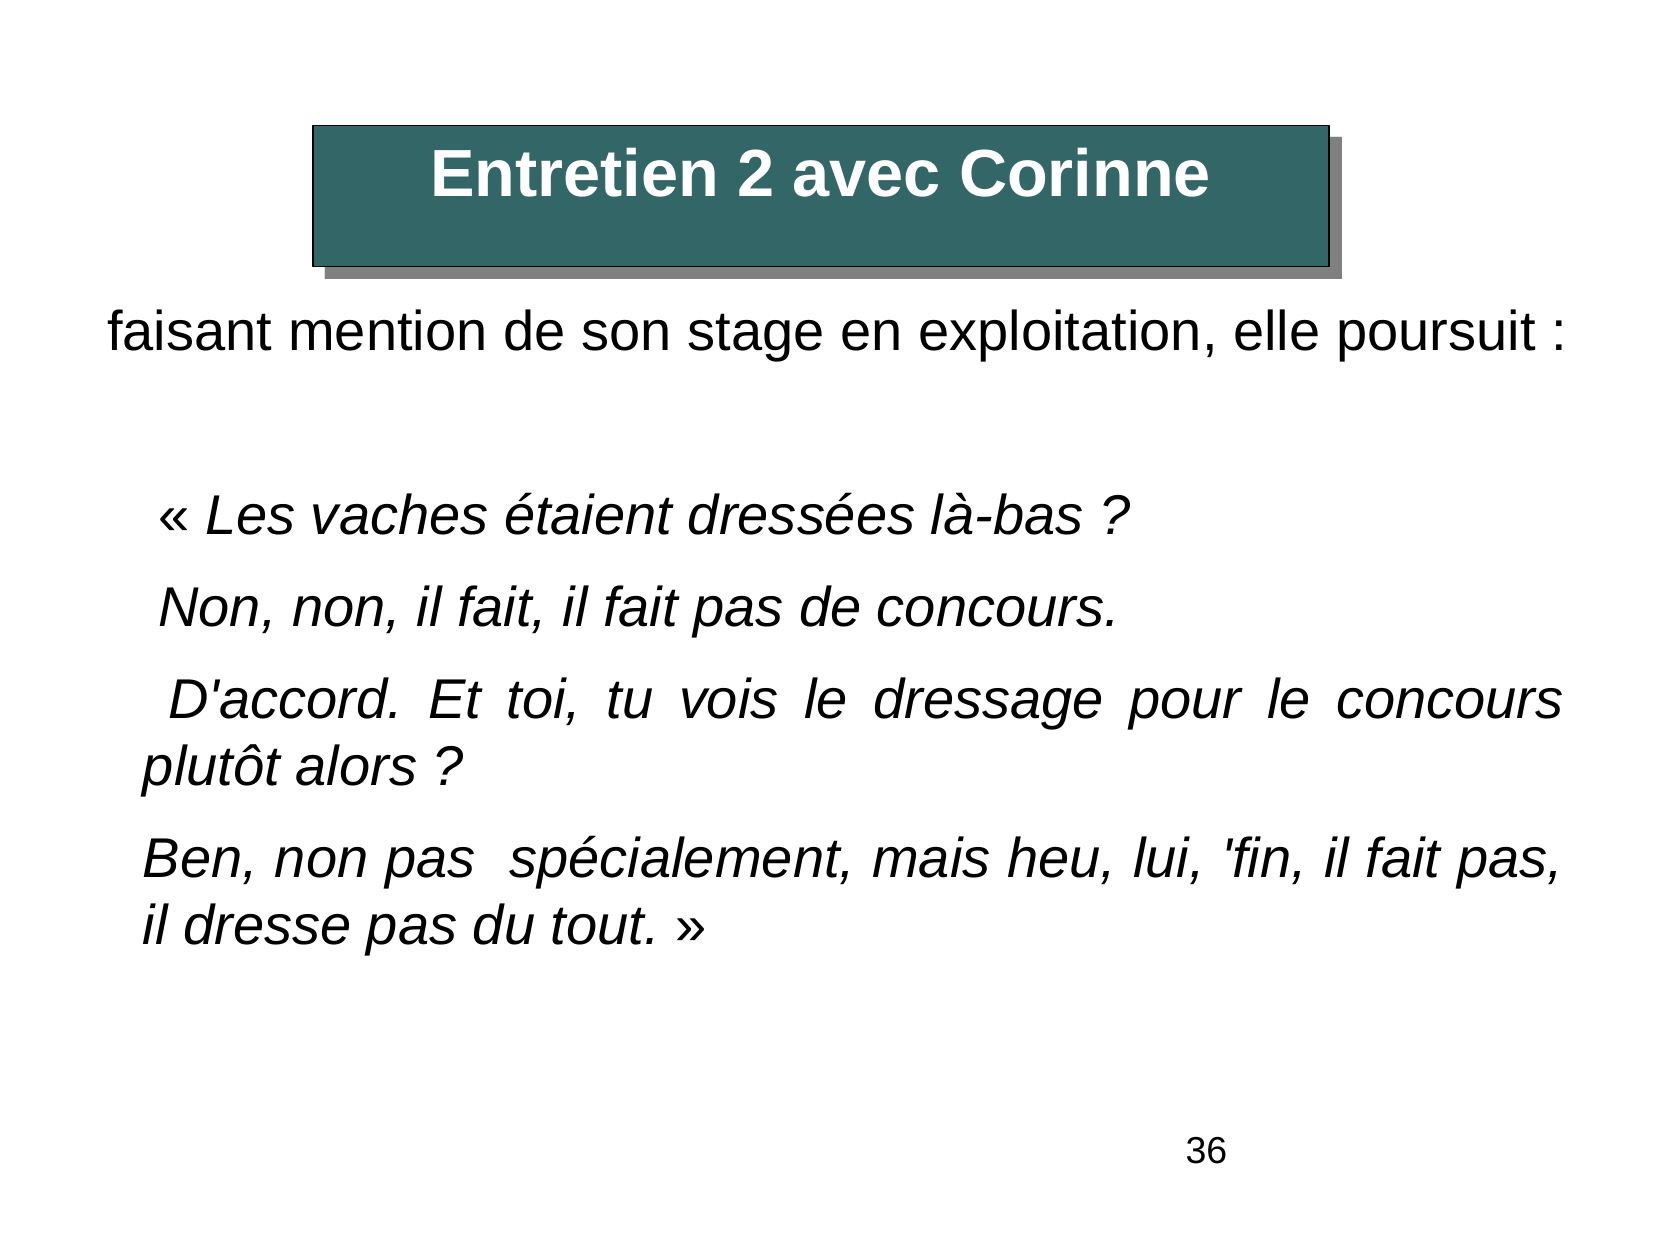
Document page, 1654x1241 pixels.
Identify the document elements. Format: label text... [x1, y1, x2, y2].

list faisant mention de son stage en exploitation, elle poursuit : « Les vaches étaient dressées là-bas ? Non, non, il fait, il fait pas de concours. D'accord. Et toi, tu vois le dressage pour le concours plutôt alors ? Ben, non pas spécialement, mais heu, lui, 'fin, il fait pas, il dresse pas du tout. » [82, 290, 1569, 1008]
text_box Entretien 2 avec Corinne [313, 125, 1329, 267]
